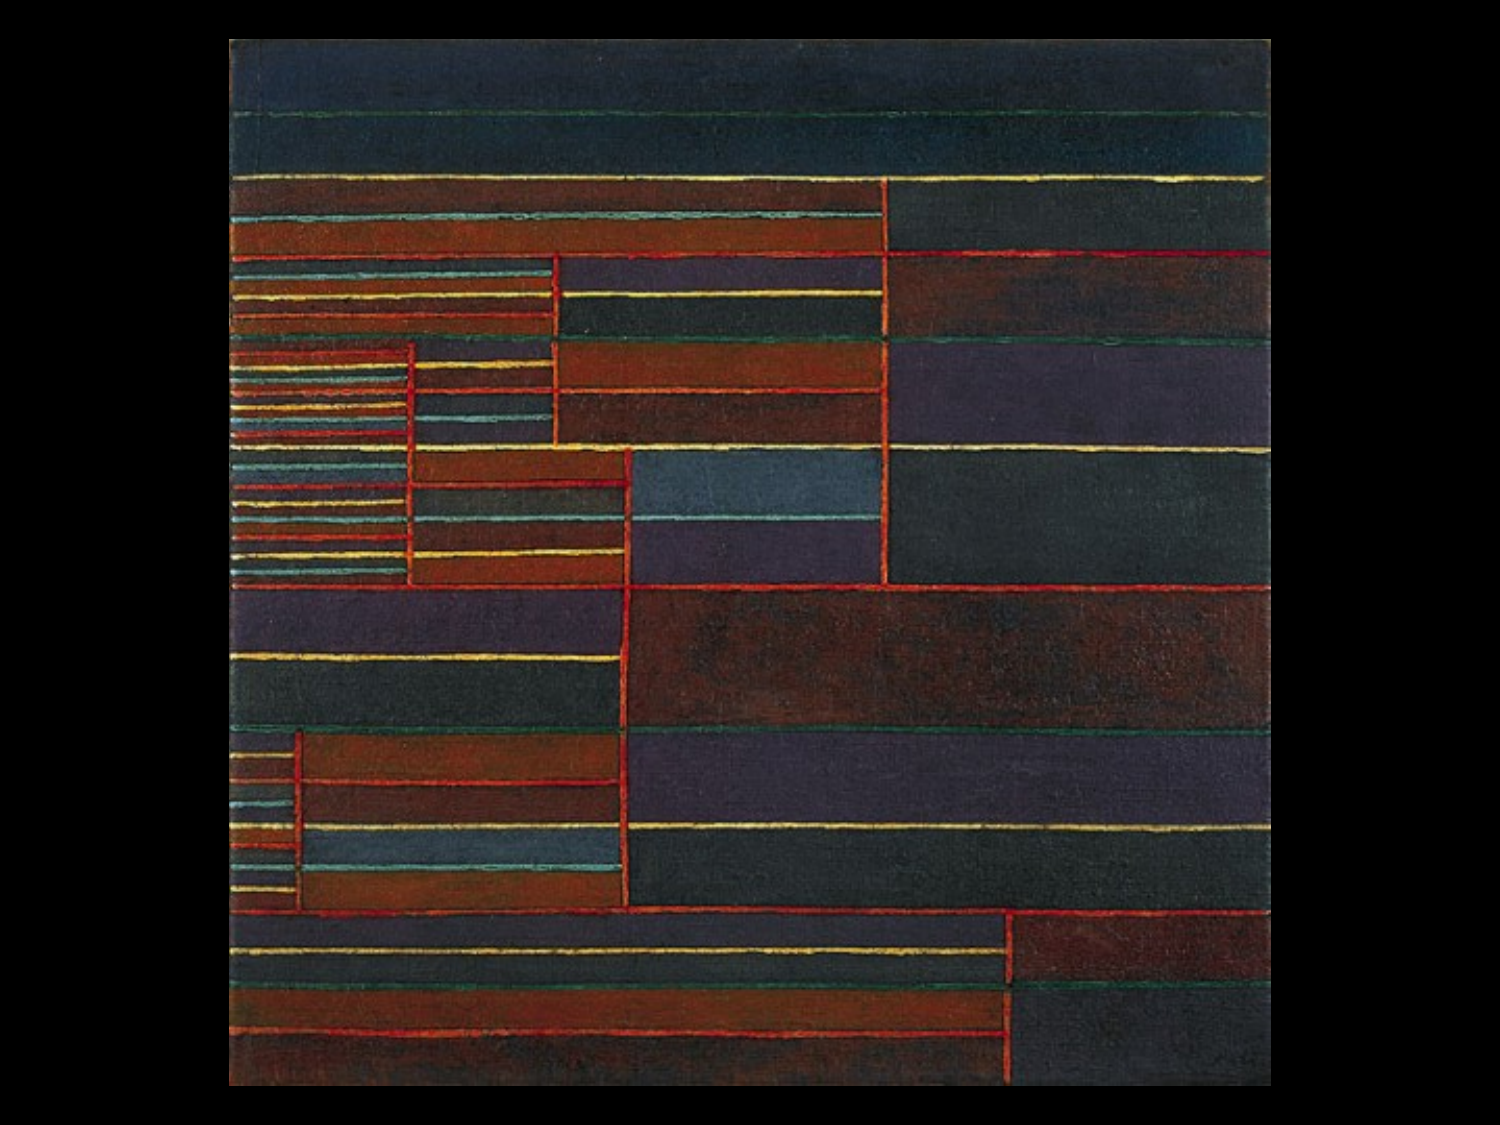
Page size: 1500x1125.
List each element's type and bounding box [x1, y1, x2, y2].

picture [229, 39, 1271, 1086]
